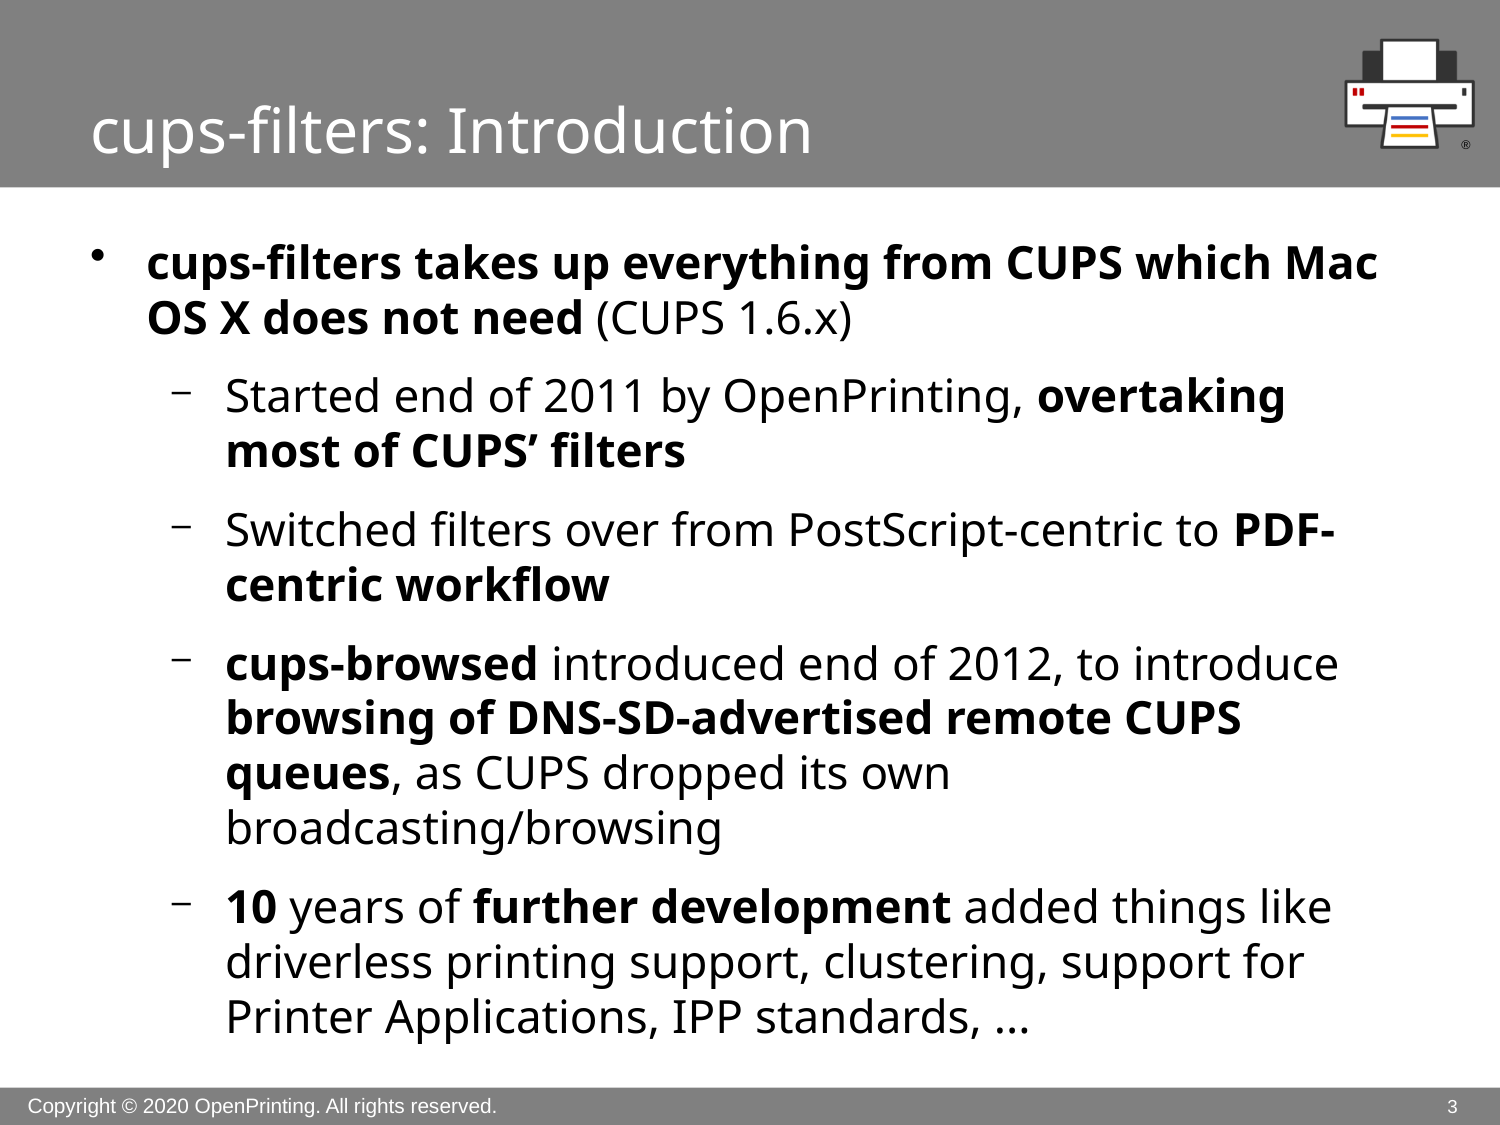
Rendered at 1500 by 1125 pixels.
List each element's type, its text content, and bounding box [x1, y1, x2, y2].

title cups-filters: Introduction [75, 7, 1317, 175]
slide_number <number> [1405, 1087, 1500, 1125]
picture [1339, 33, 1480, 154]
list cups-filters takes up everything from CUPS which Mac OS X does not need (CUPS 1.6.x) Started end of 2011 by OpenPrinting, overtaking most of CUPS’ filters Switched filters over from PostScript-centric to PDF-centric workflow cups-browsed introduced end of 2012, to introduce browsing of DNS-SD-advertised remote CUPS queues, as CUPS dropped its own broadcasting/browsing 10 years of further development added things like driverless printing support, clustering, support for Printer Applications, IPP standards, ... [75, 224, 1425, 1067]
